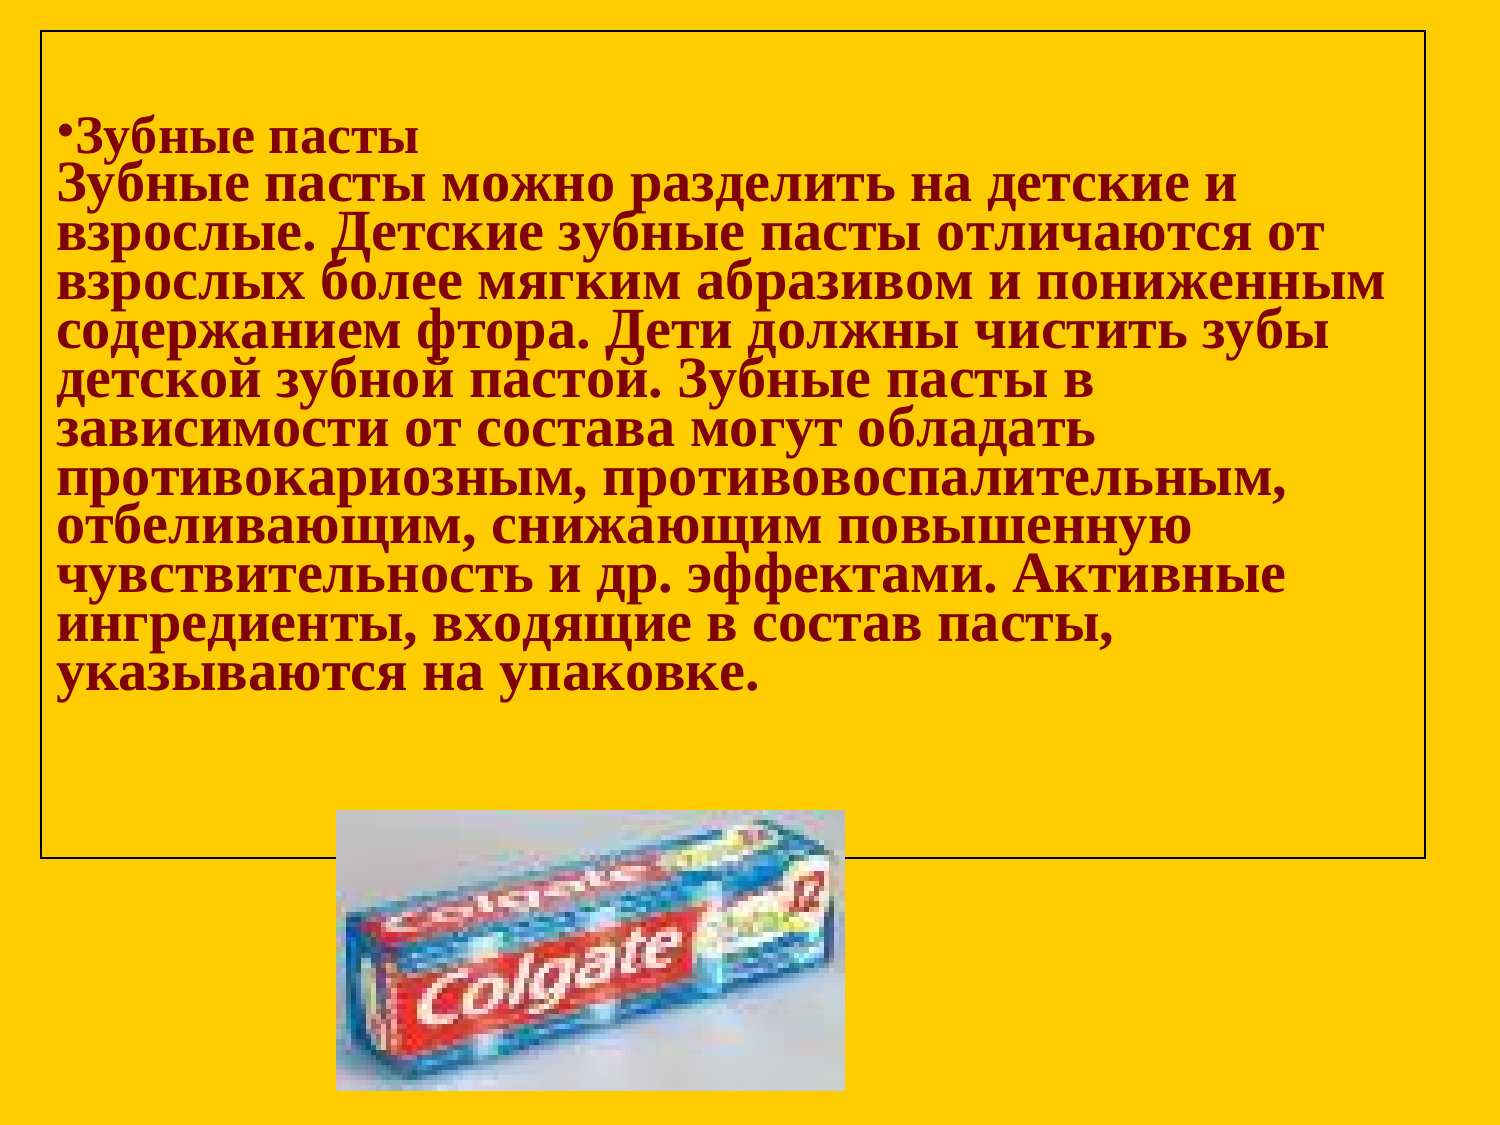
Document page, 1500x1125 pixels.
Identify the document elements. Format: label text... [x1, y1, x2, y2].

picture [336, 810, 845, 1091]
list Зубные пасты Зубные пасты можно разделить на детские и взрослые. Детские зубные пасты отличаются от взрослых более мягким абразивом и пониженным содержанием фтора. Дети должны чистить зубы детской зубной пастой. Зубные пасты в зависимости от состава могут обладать противокариозным, противовоспалительным, отбеливающим, снижающим повышенную чувствительность и др. эффектами. Активные ингредиенты, входящие в состав пасты, указываются на упаковке. [41, 30, 1425, 858]
